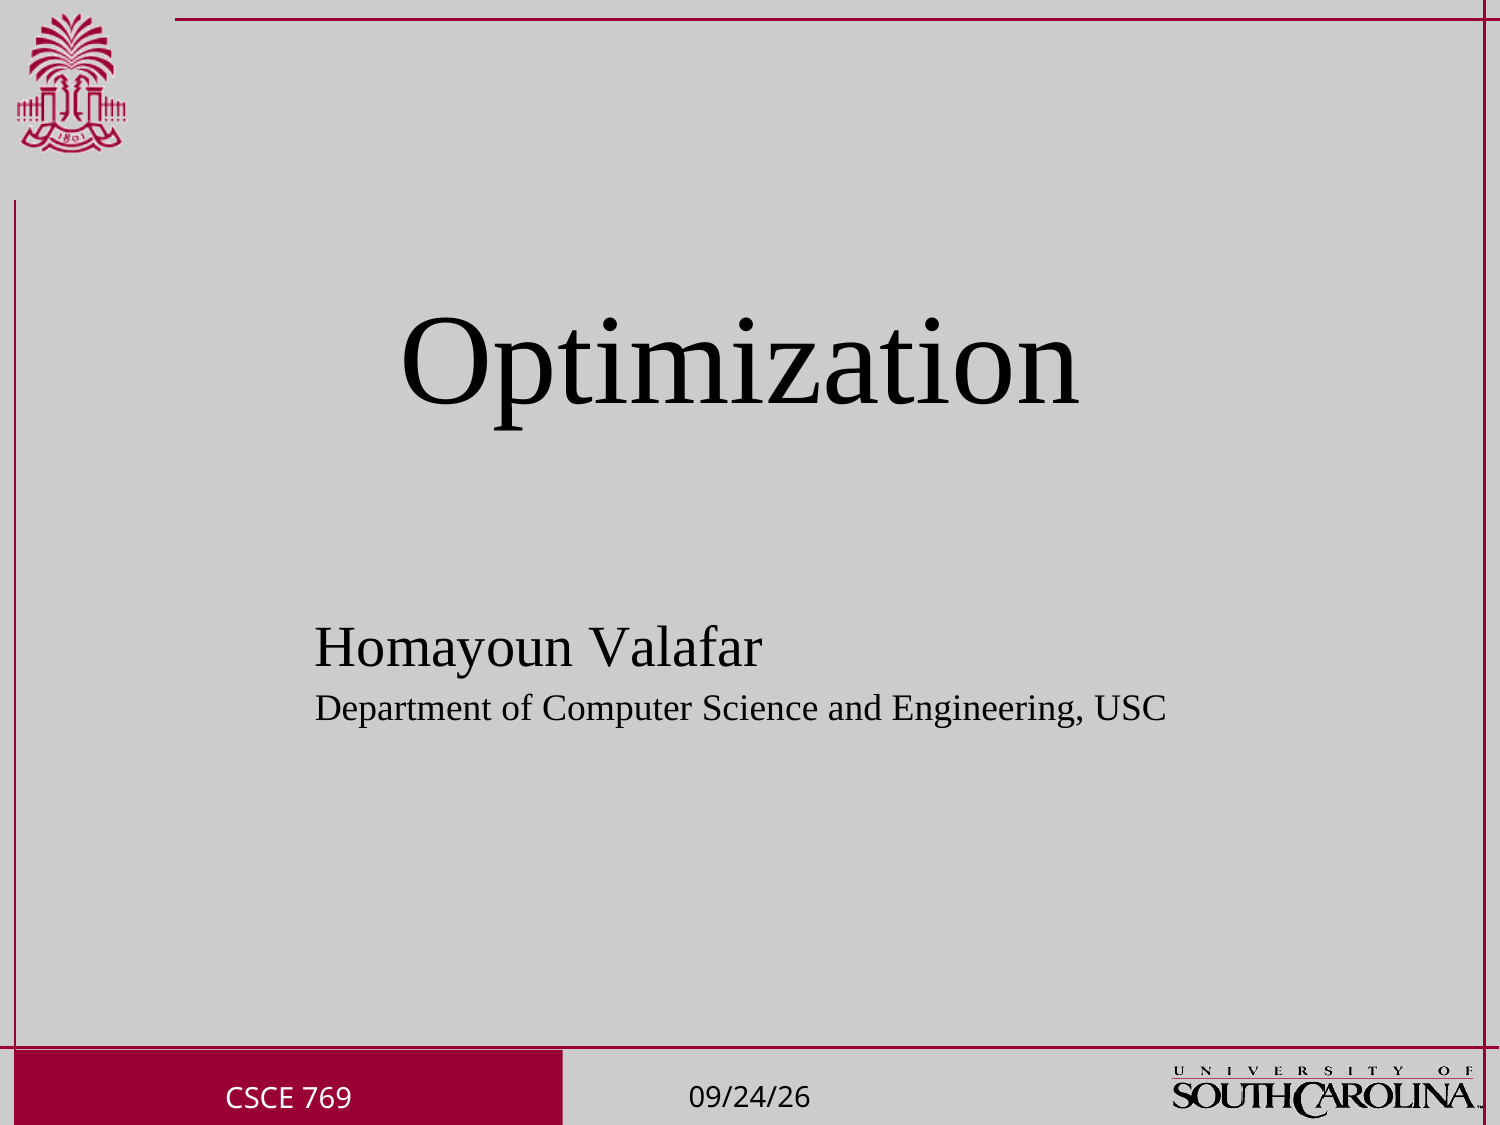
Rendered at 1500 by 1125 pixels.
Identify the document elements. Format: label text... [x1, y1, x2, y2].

title Optimization [143, 162, 1338, 558]
picture [12, 12, 131, 155]
picture [1162, 1049, 1483, 1125]
subtitle Homayoun Valafar Department of Computer Science and Engineering, USC [225, 612, 1276, 920]
